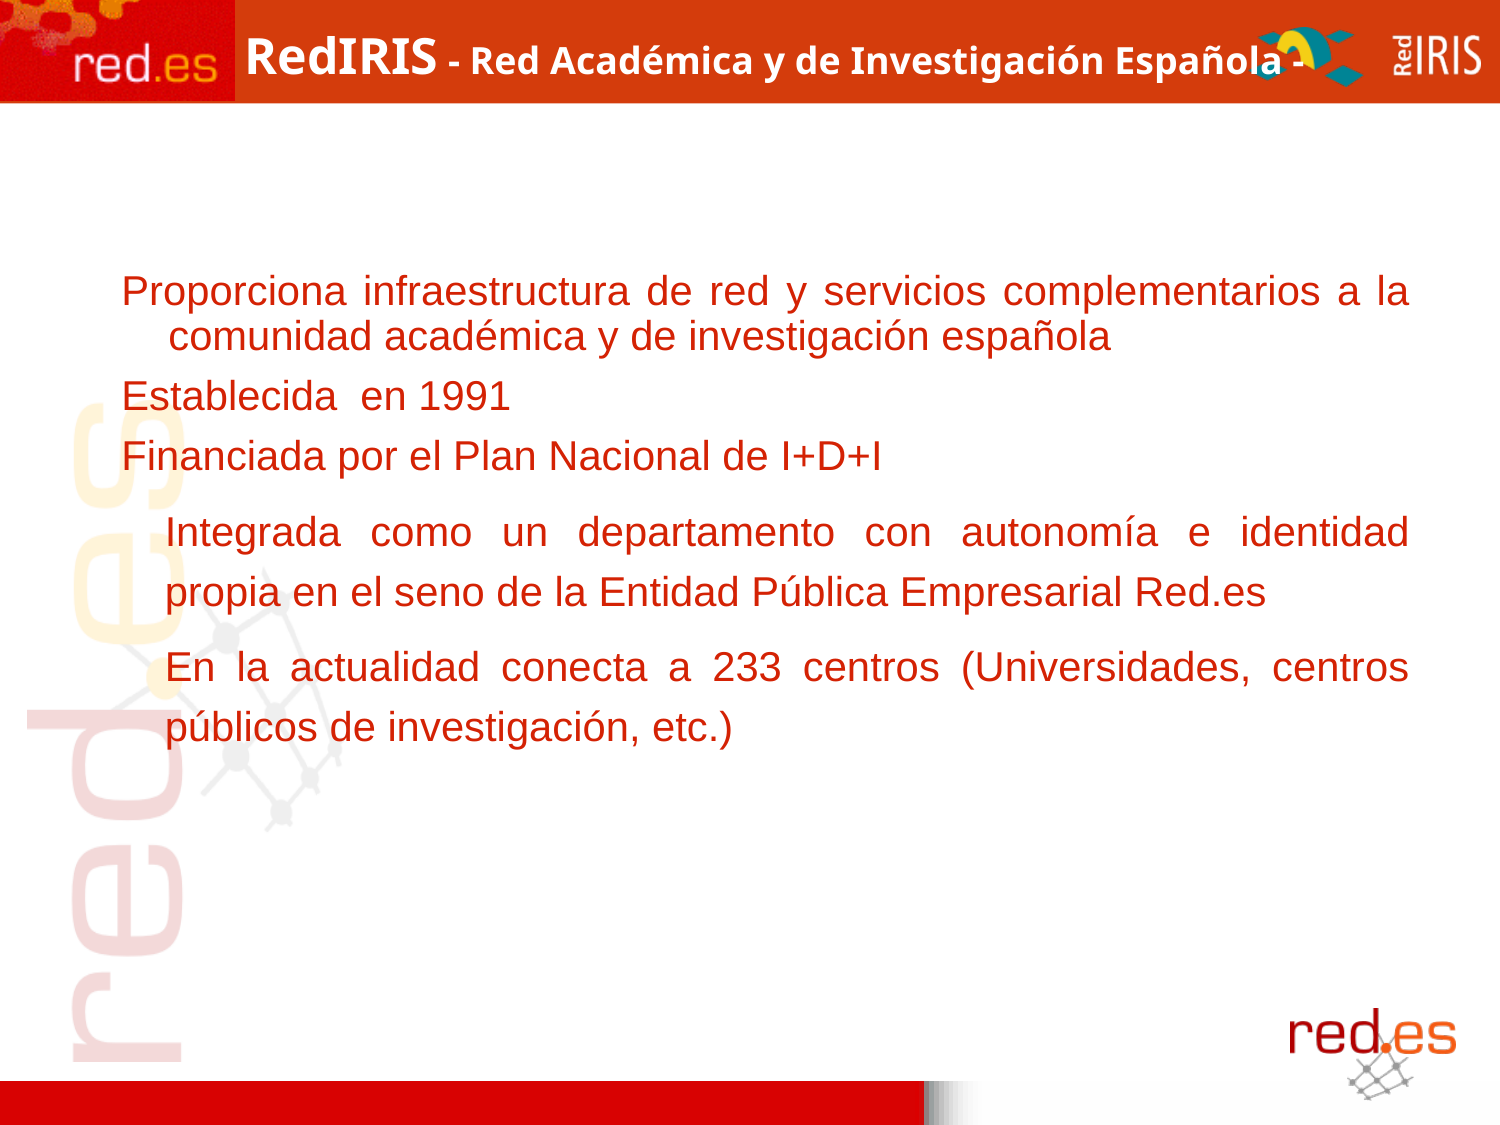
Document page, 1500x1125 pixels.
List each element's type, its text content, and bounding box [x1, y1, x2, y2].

picture [1412, 27, 1481, 87]
picture [27, 400, 345, 1062]
text_box Proporciona infraestructura de red y servicios complementarios a la comunidad académica y de investigación española Establecida en 1991 Financiada por el Plan Nacional de I+D+I Integrada como un departamento con autonomía e identidad propia en el seno de la Entidad Pública Empresarial Red.es En la actualidad conecta a 233 centros (Universidades, centros públicos de investigación, etc.) [75, 262, 1426, 1005]
picture [0, 0, 235, 101]
title RedIRIS - Red Académica y de Investigación Española - [244, 4, 1412, 109]
picture [0, 1008, 1500, 1125]
